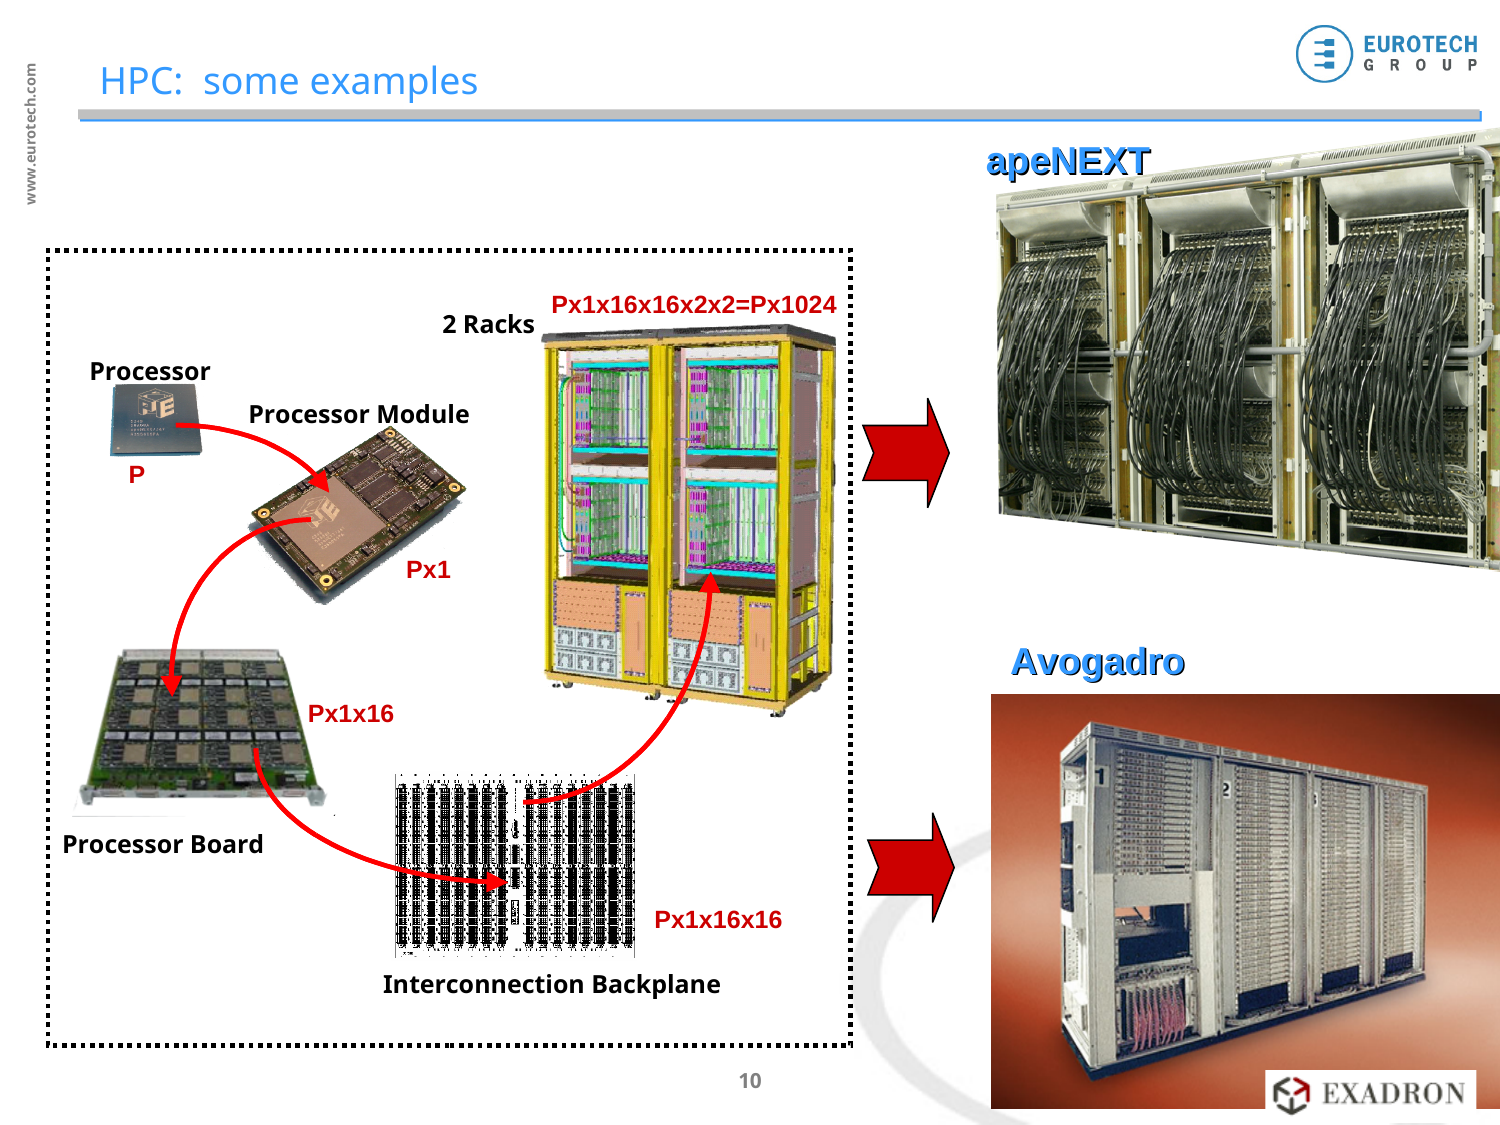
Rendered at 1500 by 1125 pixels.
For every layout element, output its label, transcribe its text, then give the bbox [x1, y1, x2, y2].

text_box [523, 571, 721, 805]
text_box Avogadro [995, 632, 1200, 690]
chart [536, 327, 836, 718]
text_box Px1 [391, 548, 466, 593]
text_box Processor Module [248, 396, 471, 431]
chart [247, 423, 470, 606]
picture [72, 647, 329, 817]
text_box P [114, 453, 161, 497]
text_box Processor [89, 354, 212, 389]
chart [391, 771, 637, 961]
chart [109, 389, 204, 458]
text_box [175, 422, 330, 493]
picture [1295, 24, 1477, 83]
picture [839, 694, 1500, 1125]
text_box HPC: some examples [74, 46, 1190, 94]
text_box Px1x16x16x2x2=Px1024 [536, 282, 853, 327]
picture [996, 127, 1500, 572]
text_box [862, 398, 950, 508]
text_box Px1x16 [293, 692, 410, 736]
text_box [867, 812, 955, 923]
text_box Interconnection Backplane [383, 967, 722, 1002]
text_box [160, 517, 311, 697]
text_box Processor Board [62, 827, 265, 862]
text_box Px1x16x16 [639, 898, 799, 942]
text_box [253, 748, 508, 893]
text_box apeNEXT [971, 132, 1166, 190]
text_box 2 Racks [442, 307, 536, 342]
